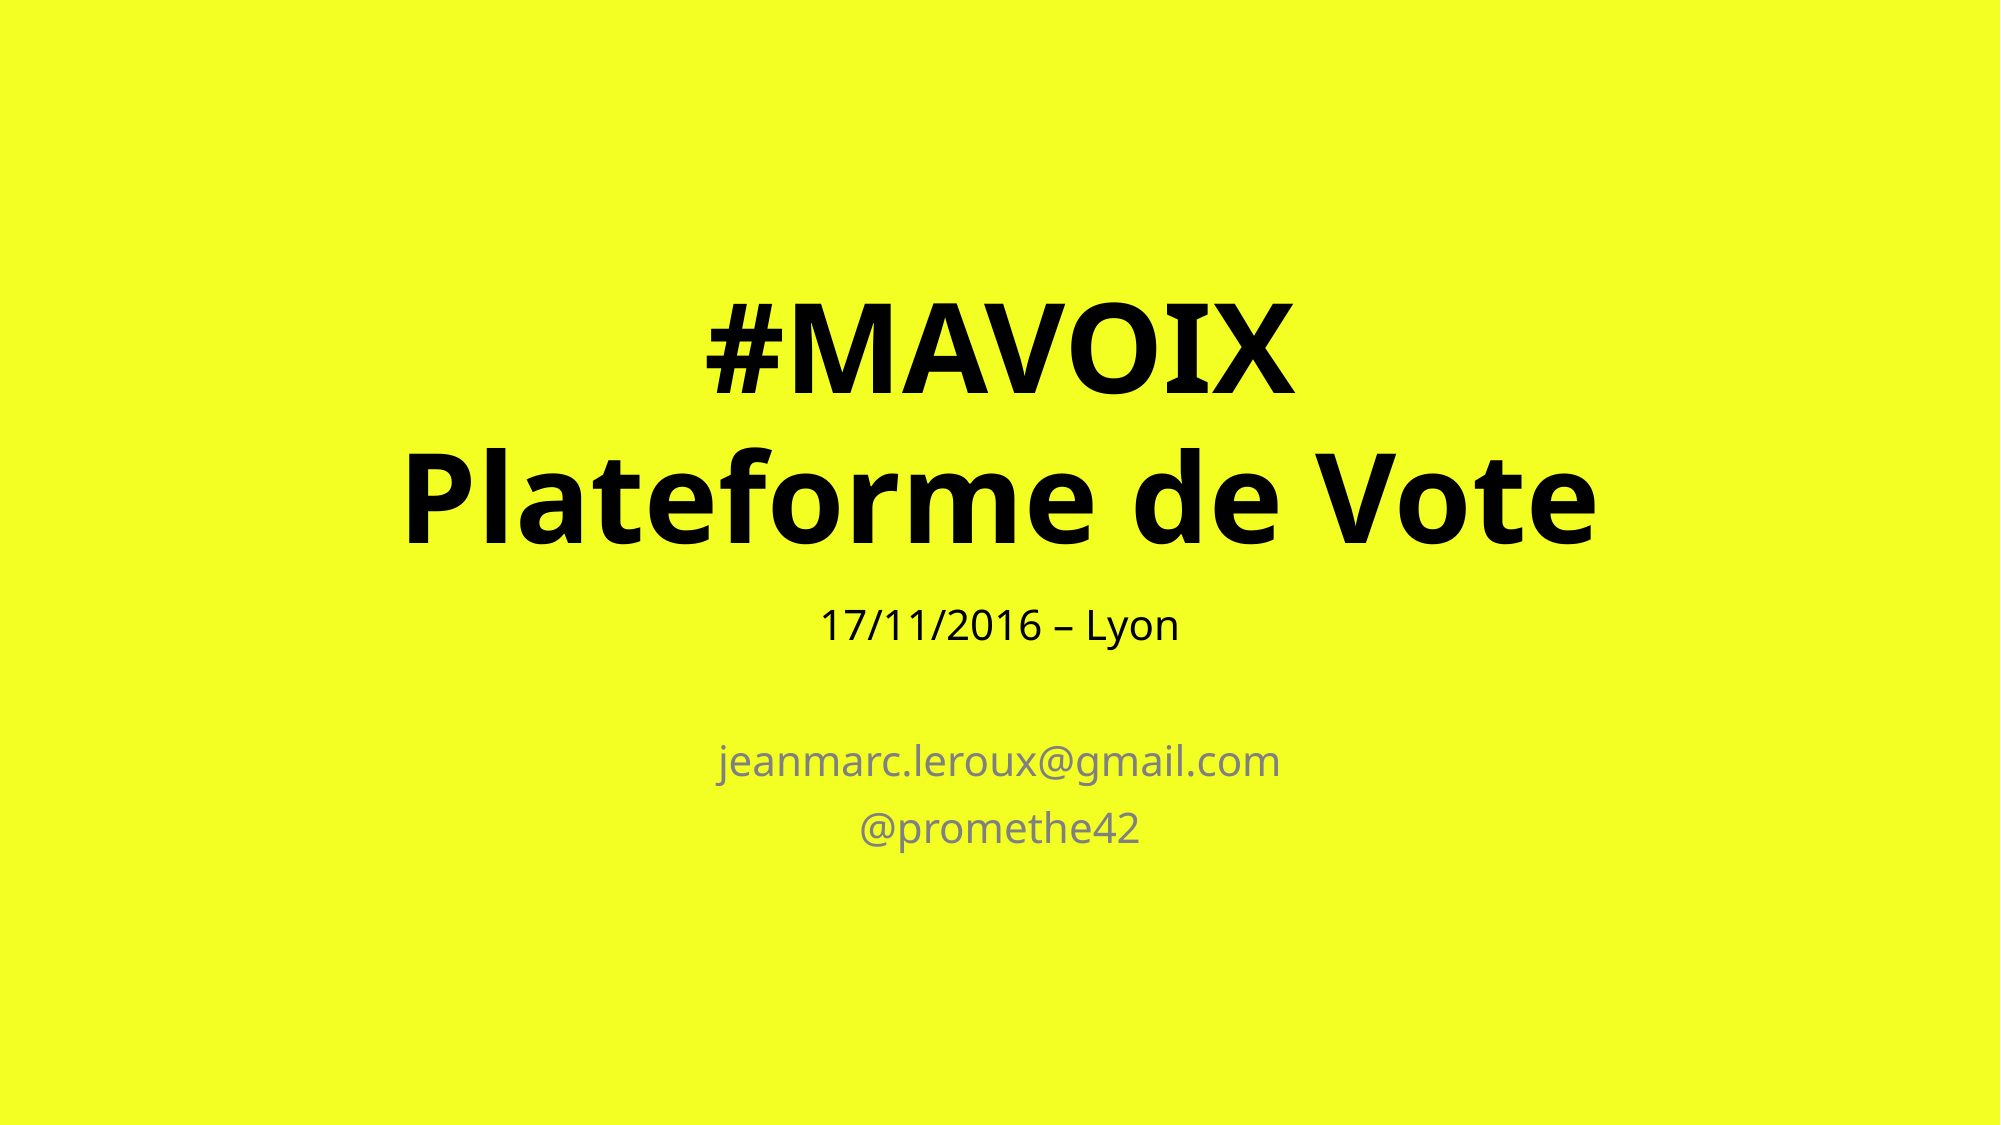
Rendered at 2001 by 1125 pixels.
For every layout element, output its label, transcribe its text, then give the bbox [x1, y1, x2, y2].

subtitle 17/11/2016 – Lyon jeanmarc.leroux@gmail.com @promethe42 [249, 590, 1750, 863]
title #MAVOIX Plateforme de Vote [249, 184, 1750, 576]
